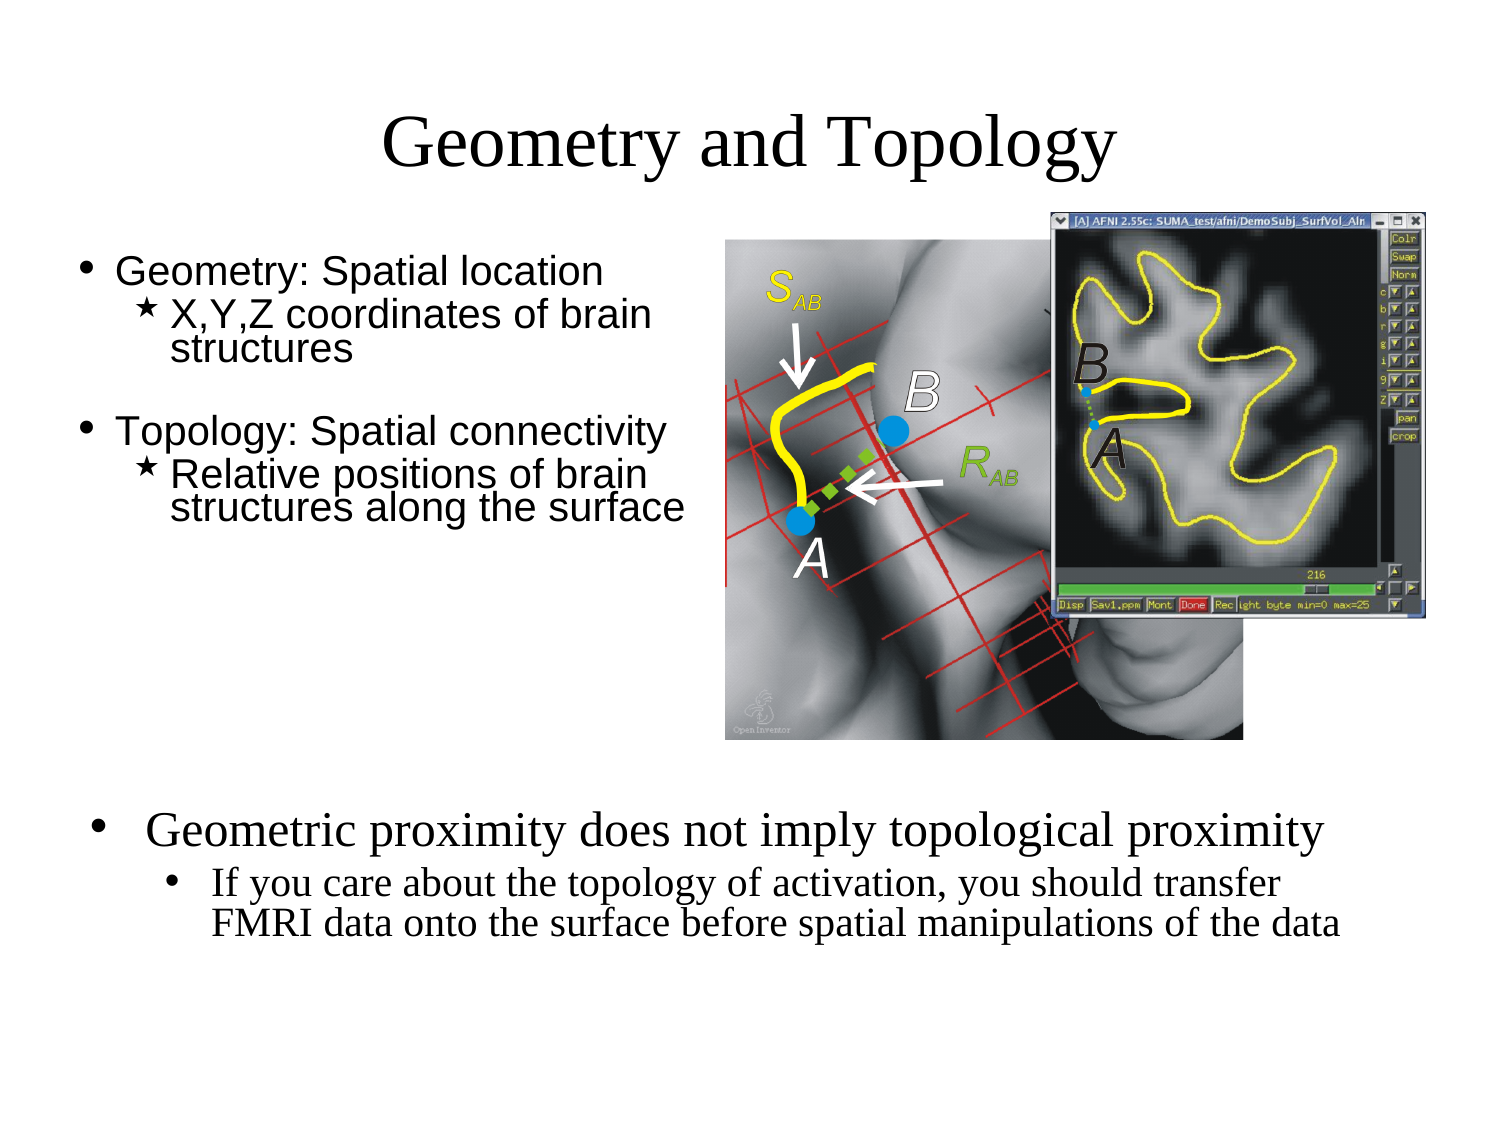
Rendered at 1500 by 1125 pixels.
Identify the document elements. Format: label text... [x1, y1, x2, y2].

picture [725, 212, 1426, 740]
title Geometry and Topology [75, 45, 1426, 233]
text_box Geometric proximity does not imply topological proximity If you care about the topology of activation, you should transfer FMRI data onto the surface before spatial manipulations of the data [74, 799, 1400, 1038]
list Geometry: Spatial location X,Y,Z coordinates of brain structures Topology: Spatial connectivity Relative positions of brain structures along the surface [62, 237, 725, 601]
